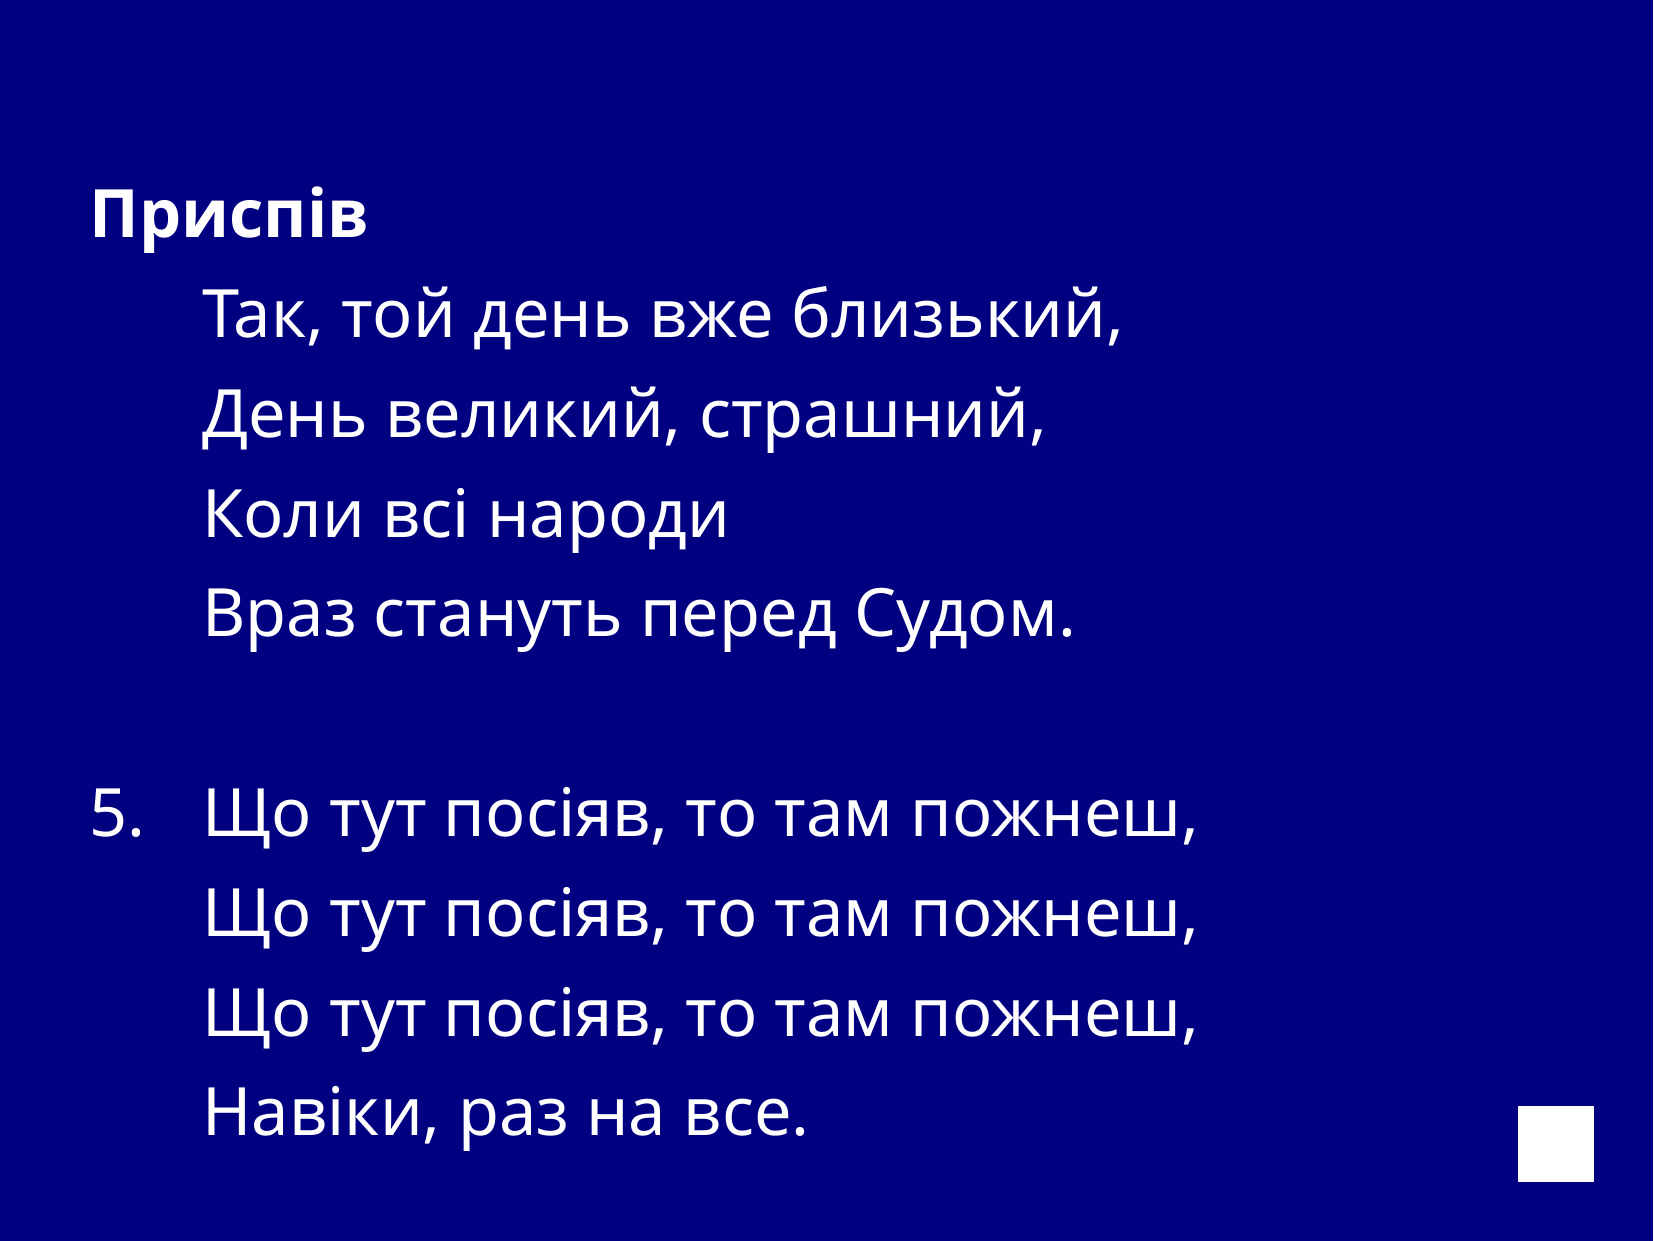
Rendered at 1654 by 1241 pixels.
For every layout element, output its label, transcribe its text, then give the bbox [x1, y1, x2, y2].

text_box [1518, 1106, 1594, 1182]
text_box Приспів Так, той день вже близький, День великий, страшний, Коли всі народи Враз стануть перед Судом. 5. Що тут посіяв, то там пожнеш, Що тут посіяв, то там пожнеш, Що тут посіяв, то там пожнеш, Навіки, раз на все. [75, 150, 1576, 1163]
